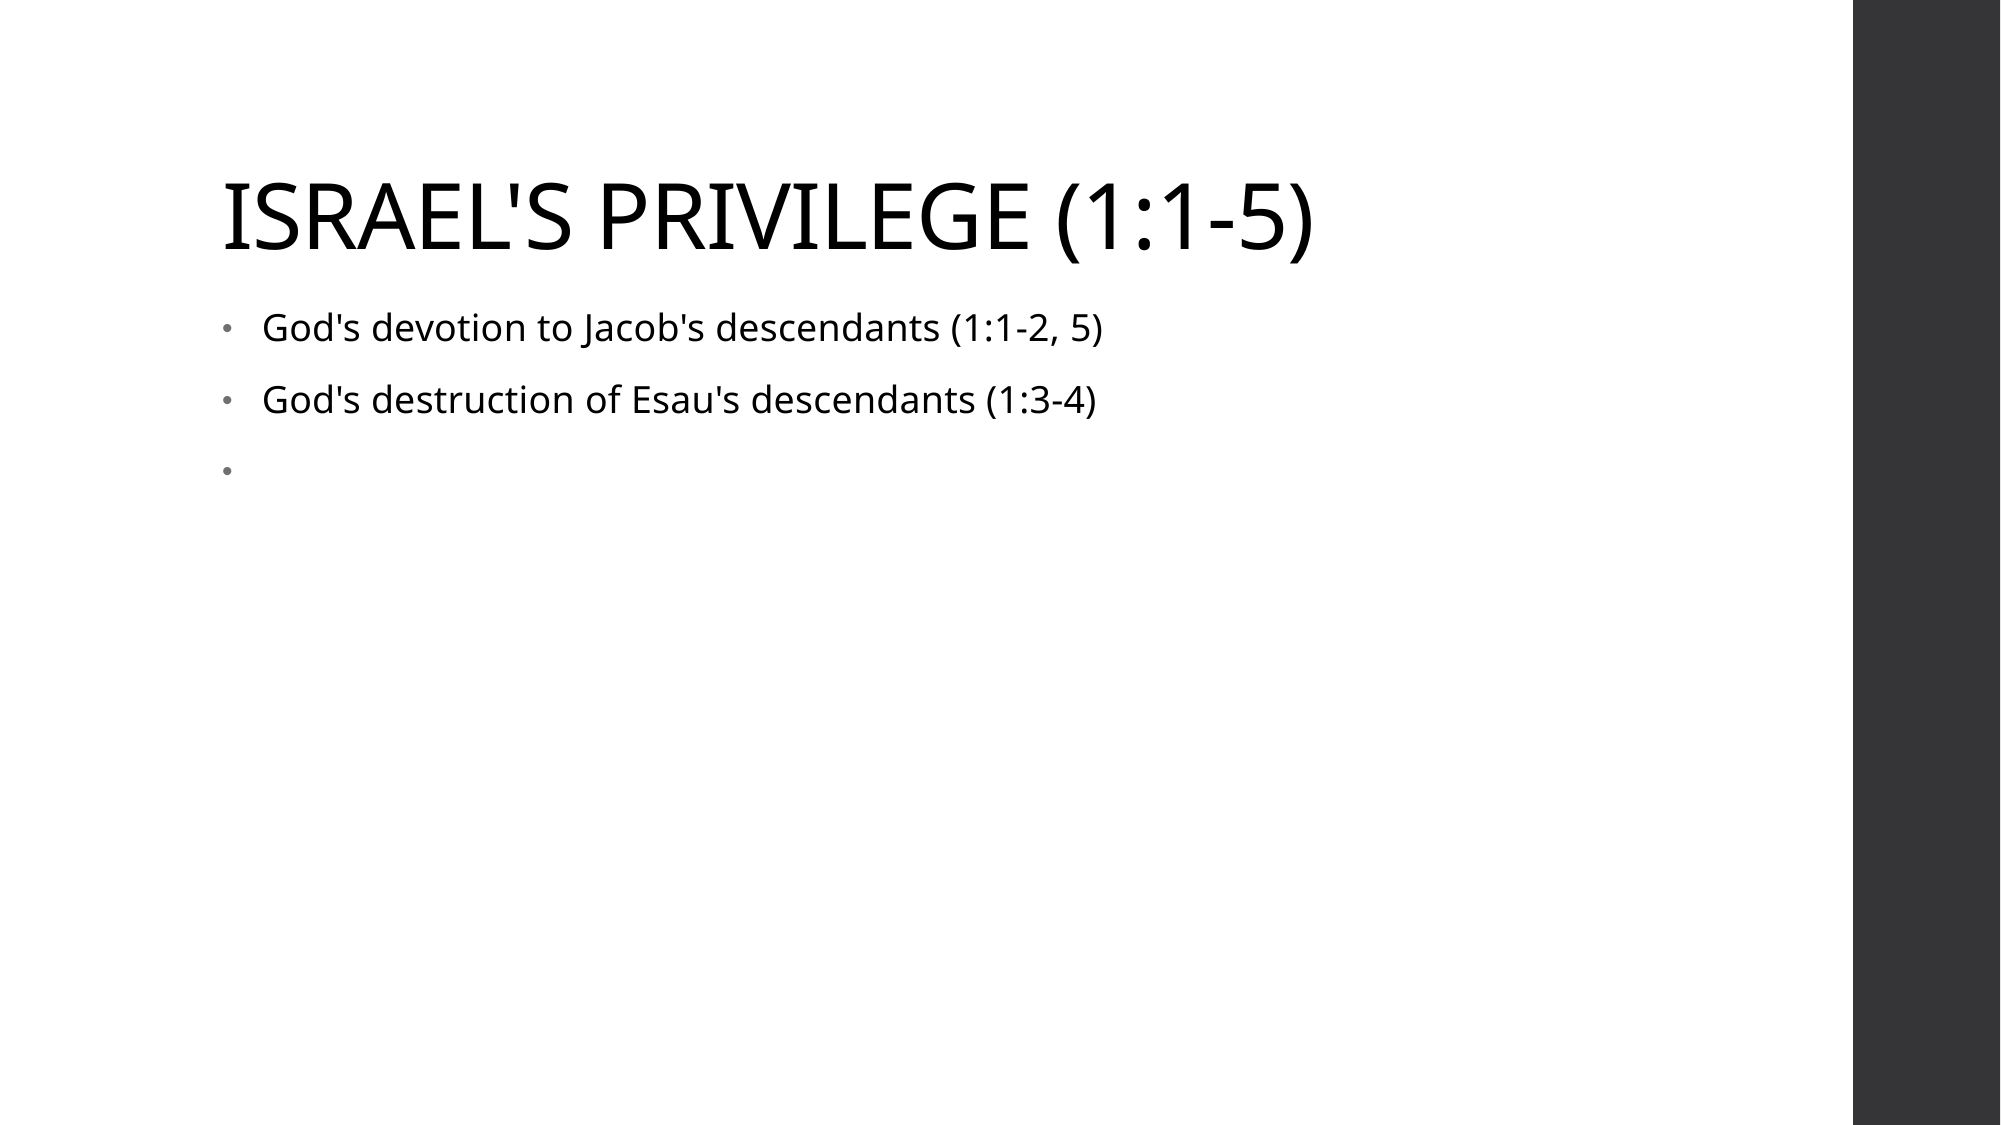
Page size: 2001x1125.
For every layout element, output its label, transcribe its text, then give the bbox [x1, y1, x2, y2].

list God's devotion to Jacob's descendants (1:1-2, 5) God's destruction of Esau's descendants (1:3-4) [206, 299, 1617, 1014]
title ISRAEL'S PRIVILEGE (1:1-5) [206, 60, 1797, 278]
